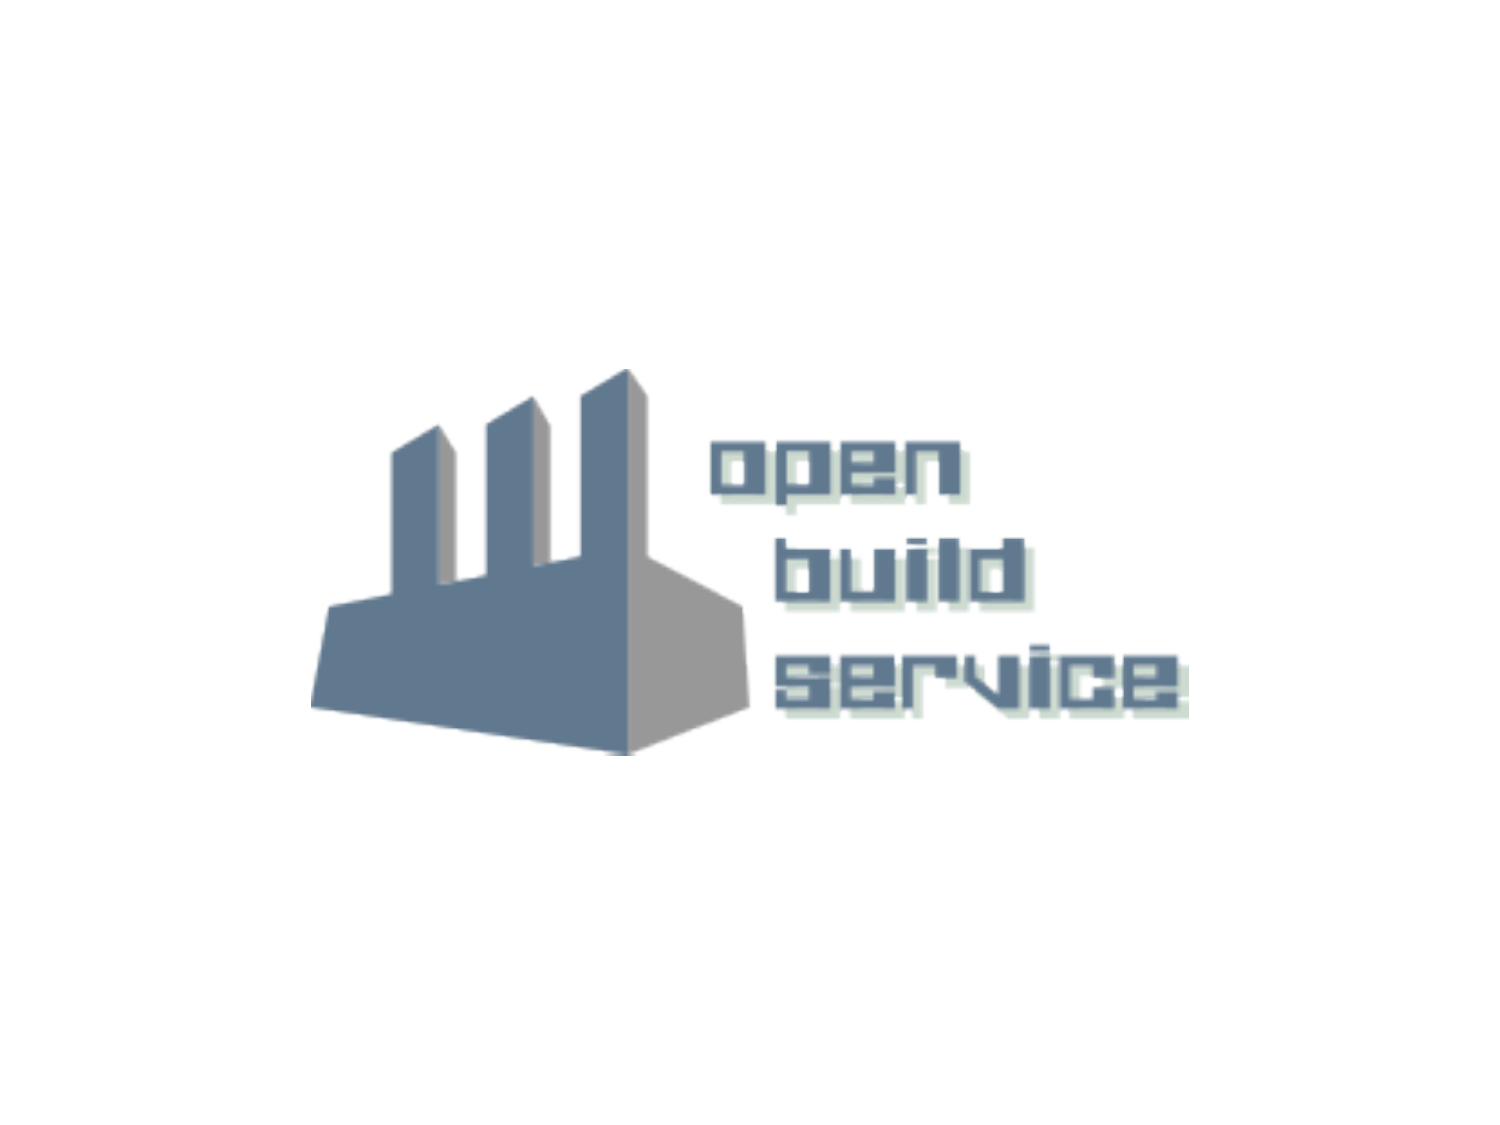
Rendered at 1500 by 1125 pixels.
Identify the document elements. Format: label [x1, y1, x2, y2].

picture [311, 369, 1189, 756]
